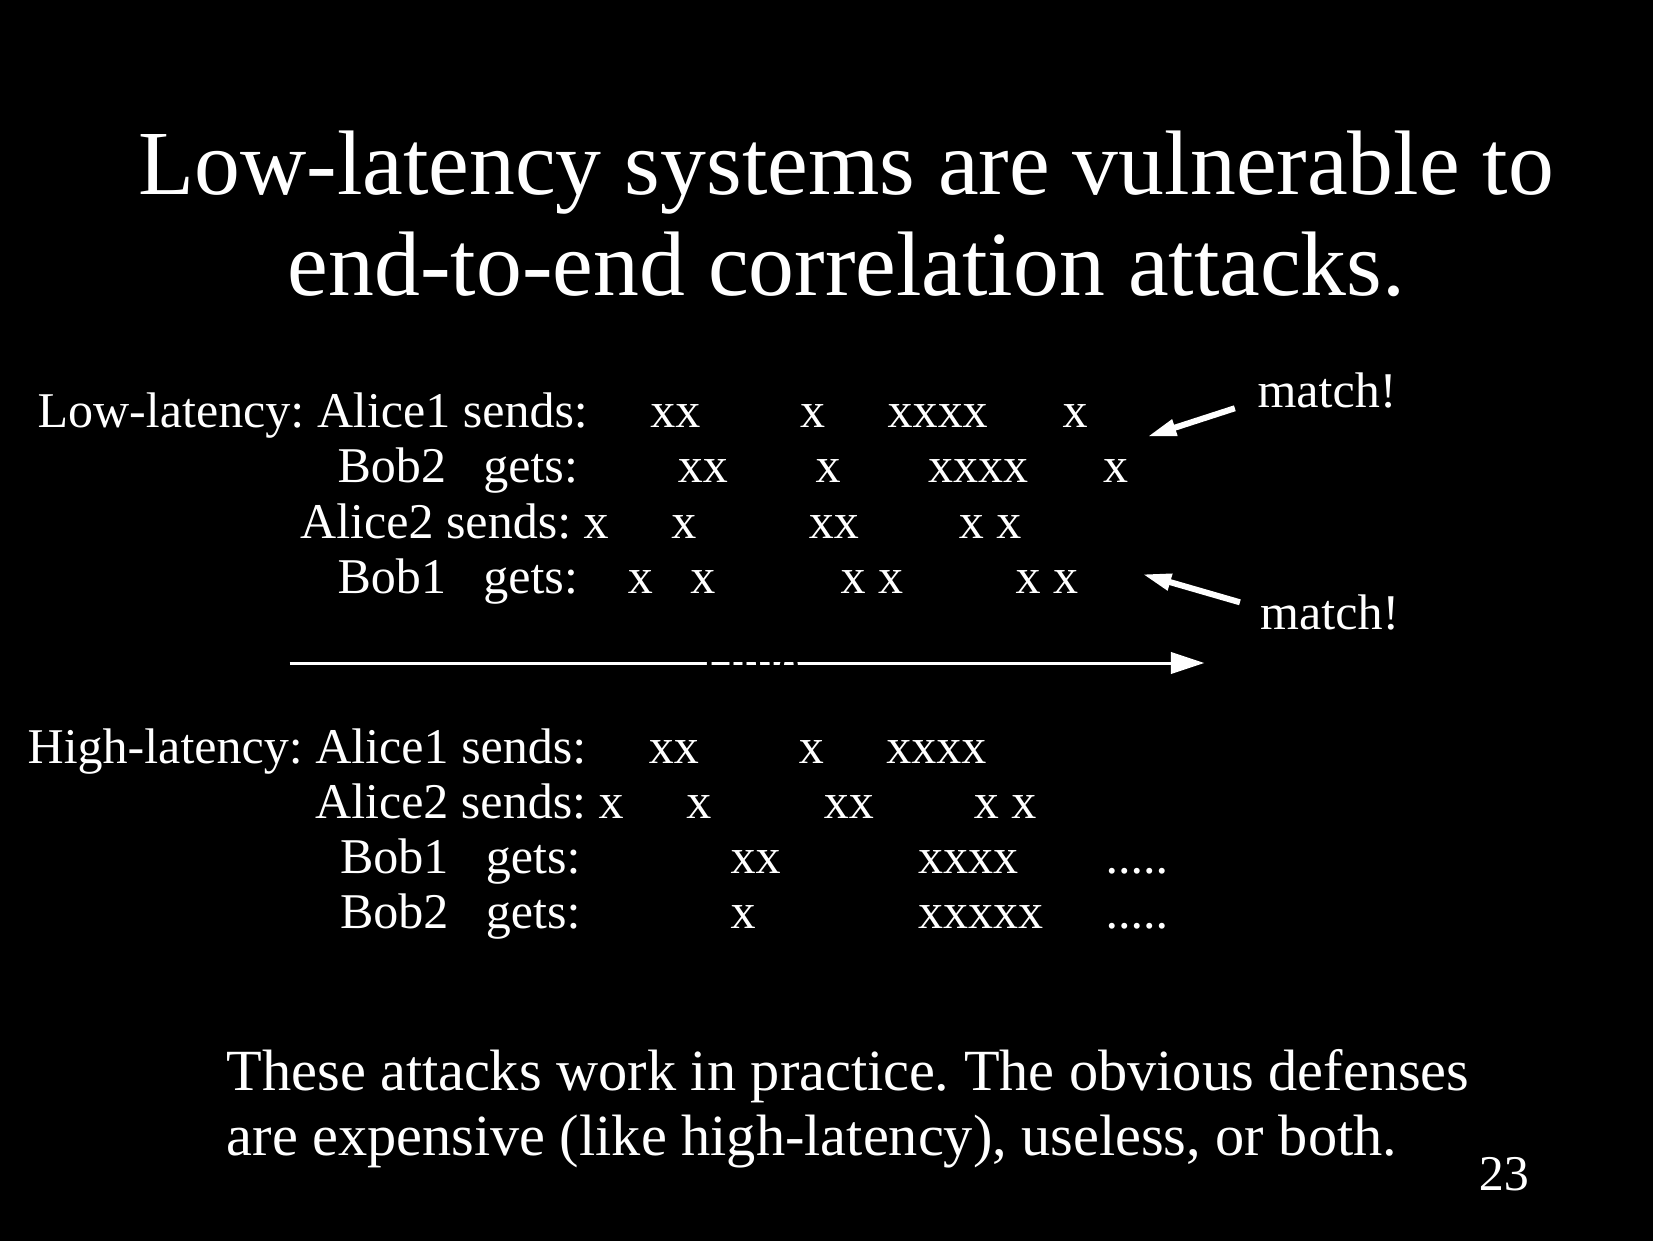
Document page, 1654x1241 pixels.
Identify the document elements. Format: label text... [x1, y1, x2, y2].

text_box match! [1260, 584, 1400, 641]
text_box High-latency: Alice1 sends: xx x xxxx Alice2 sends: x x xx x x Bob1 gets: xx xxxx ..... Bob2 gets: x xxxxx ..... [27, 718, 1169, 961]
text_box match! [1257, 362, 1397, 419]
text_box Low-latency: Alice1 sends: xx x xxxx x Bob2 gets: xx x xxxx x Alice2 sends: x x xx x x Bob1 gets: x x x x x x [37, 383, 1179, 686]
title Low-latency systems are vulnerable to end-to-end correlation attacks. [85, 87, 1610, 341]
text_box These attacks work in practice. The obvious defenses are expensive (like high-latency), useless, or both. [226, 1038, 1508, 1183]
